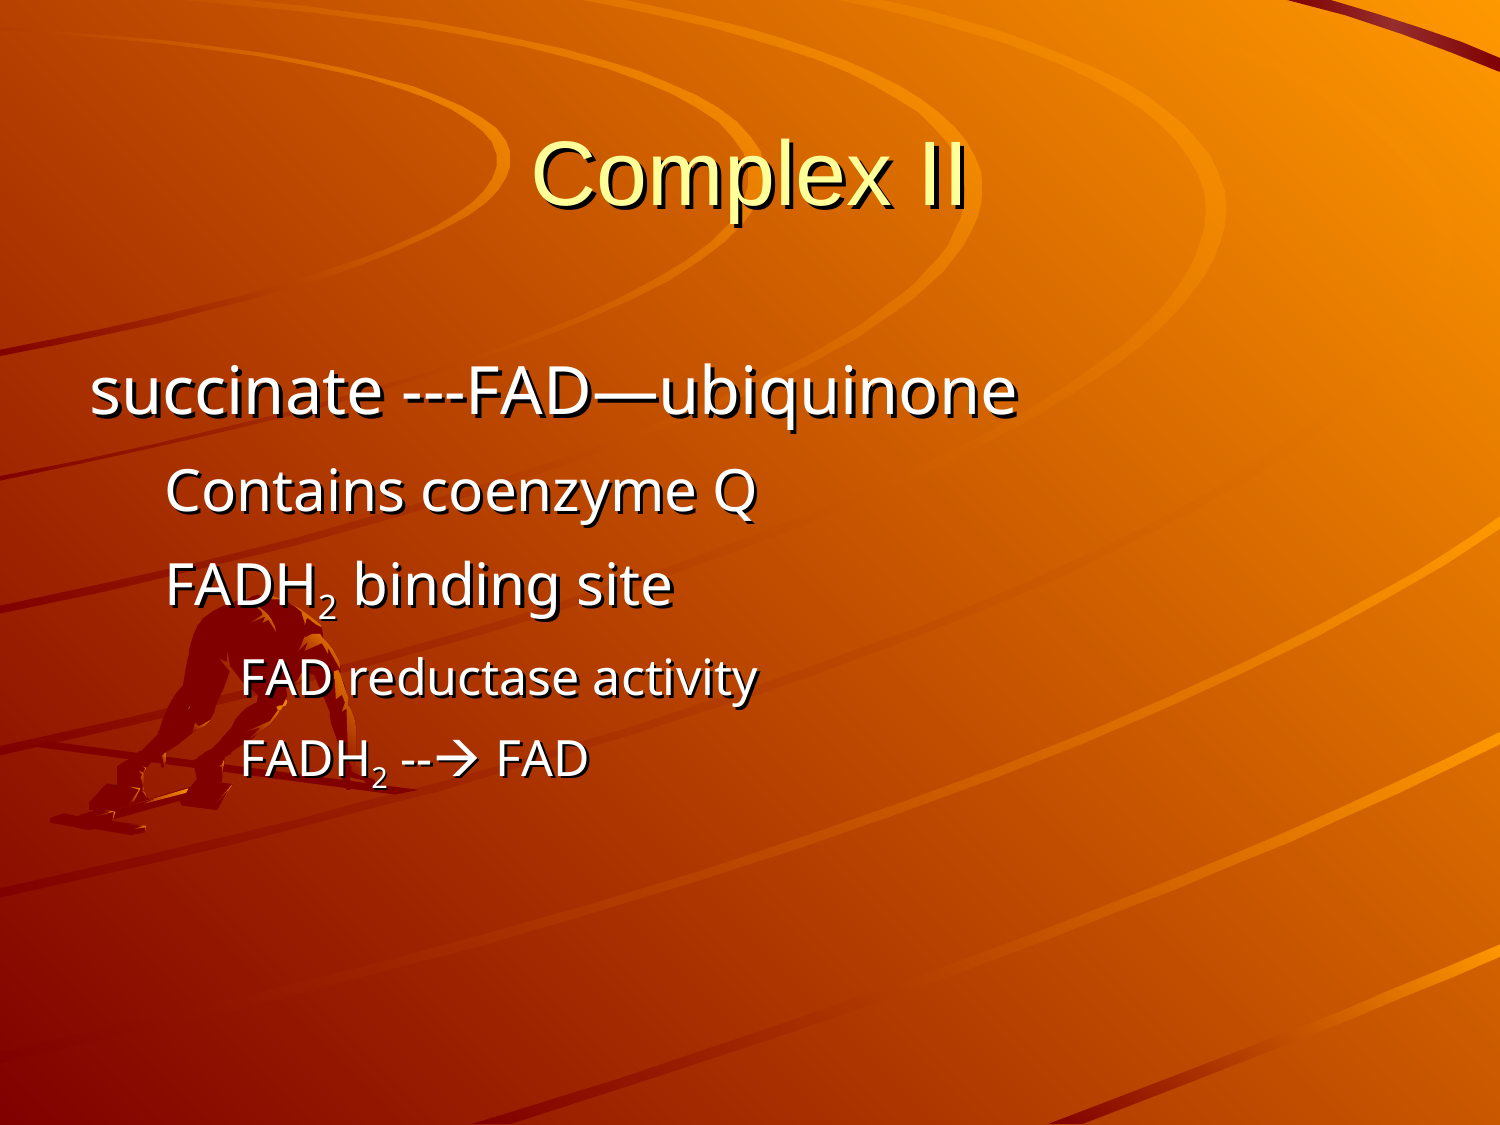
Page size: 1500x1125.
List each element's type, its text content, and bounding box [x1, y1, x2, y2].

list succinate ---FAD—ubiquinone Contains coenzyme Q FADH2 binding site FAD reductase activity FADH2 -- FAD [75, 262, 1426, 1006]
title Complex II [75, 25, 1426, 233]
